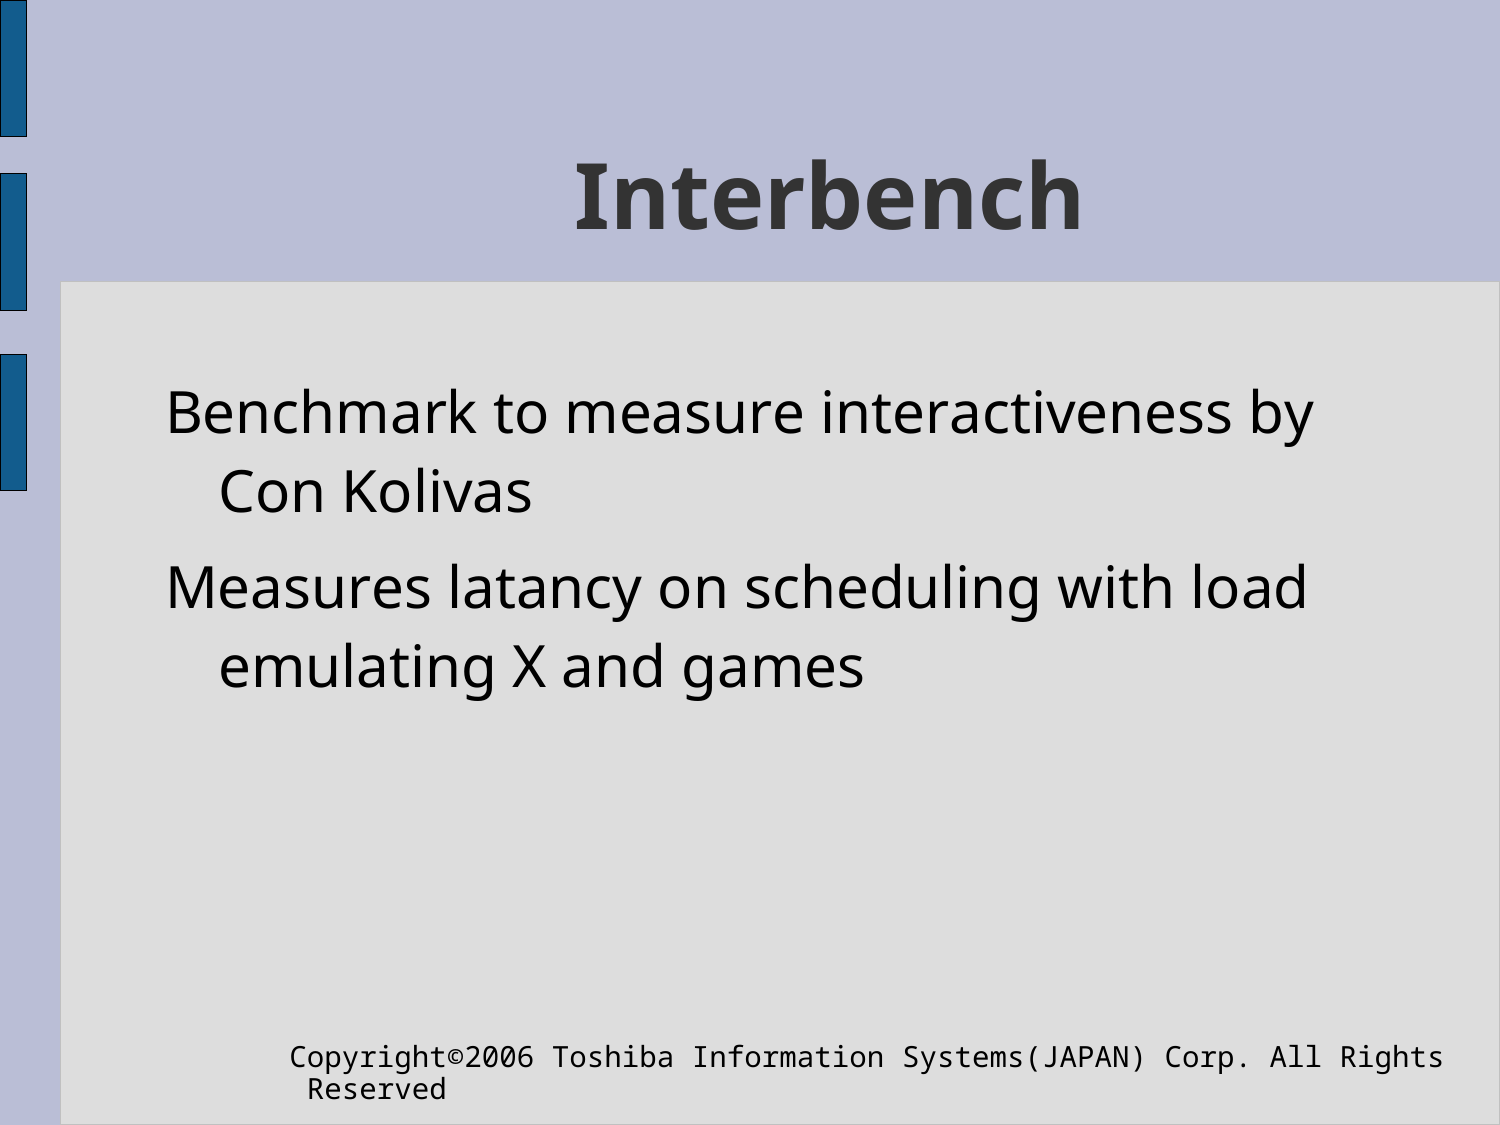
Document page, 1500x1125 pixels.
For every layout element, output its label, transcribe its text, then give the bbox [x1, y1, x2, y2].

list Benchmark to measure interactiveness by Con Kolivas Measures latancy on scheduling with load emulating X and games [132, 363, 1439, 1000]
title Interbench [225, 99, 1436, 288]
